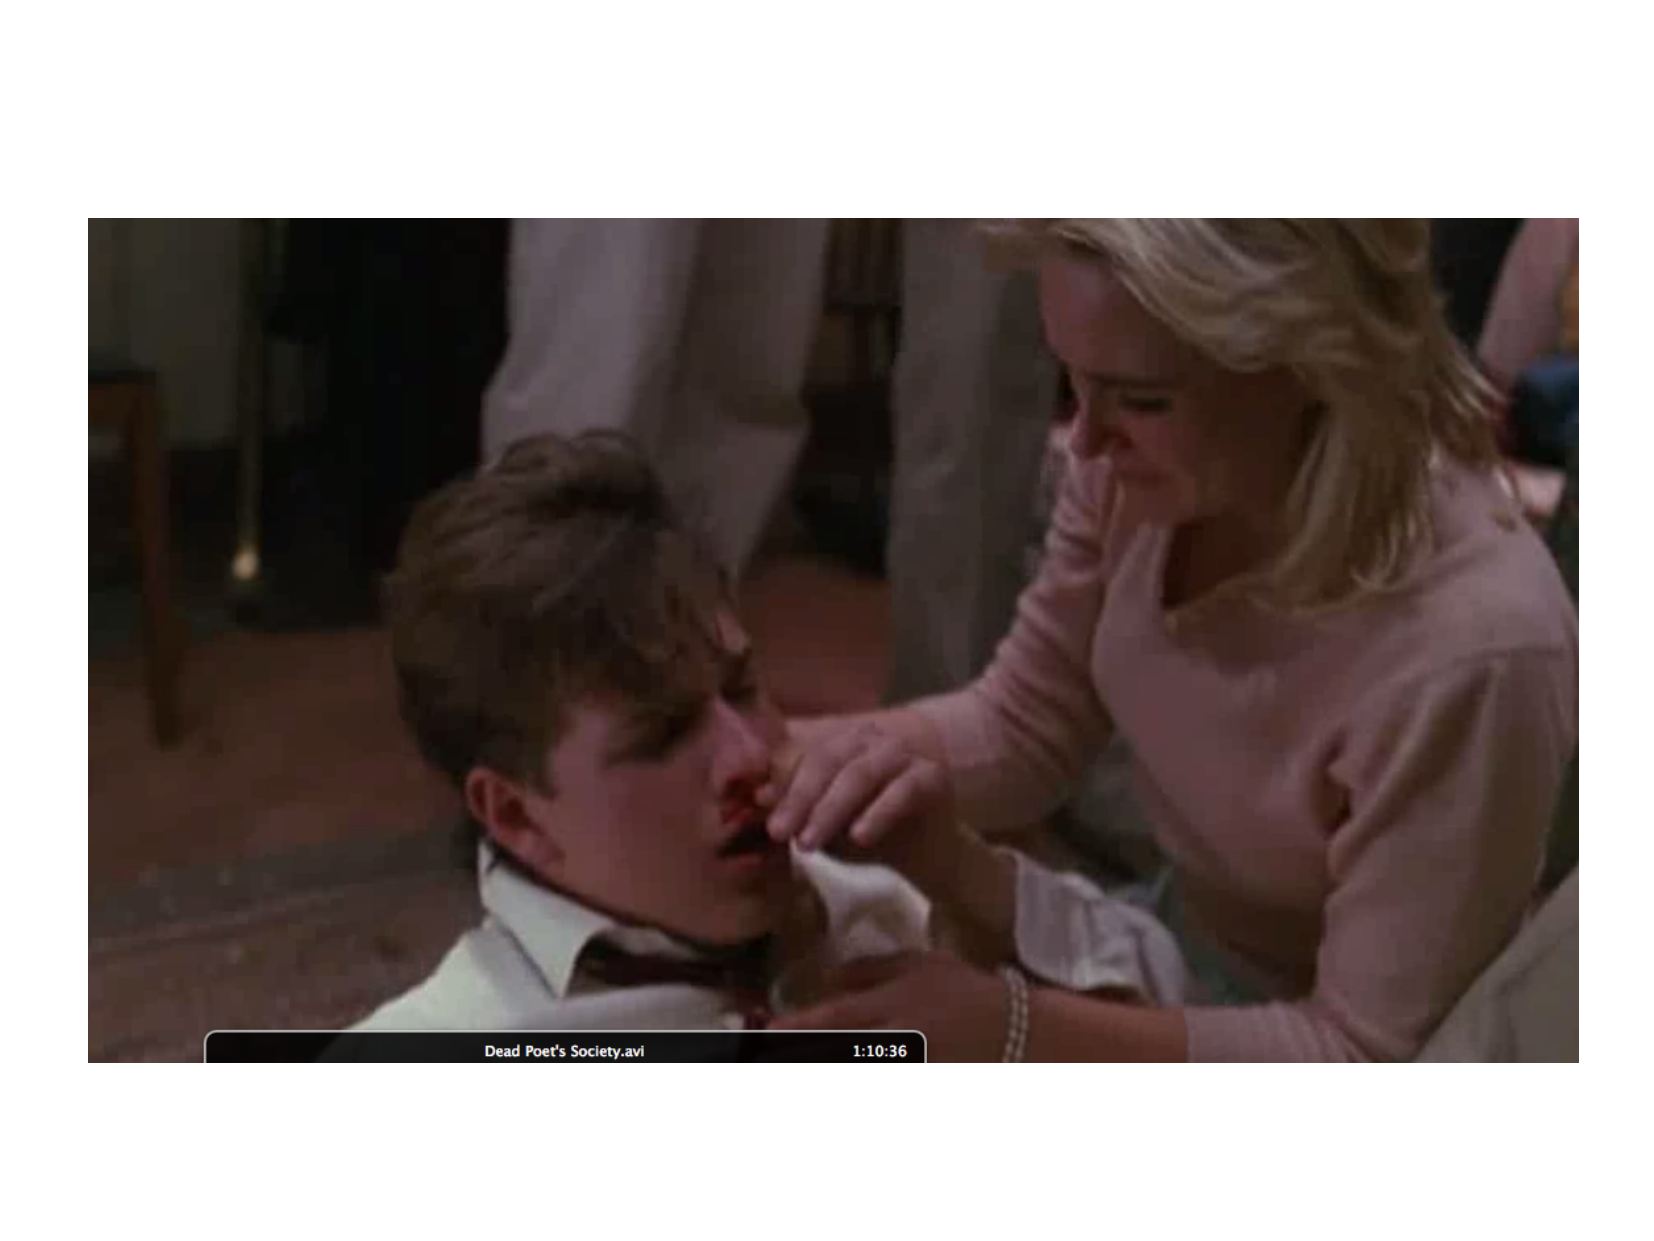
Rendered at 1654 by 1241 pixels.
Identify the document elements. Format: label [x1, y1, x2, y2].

picture [88, 218, 1579, 1063]
